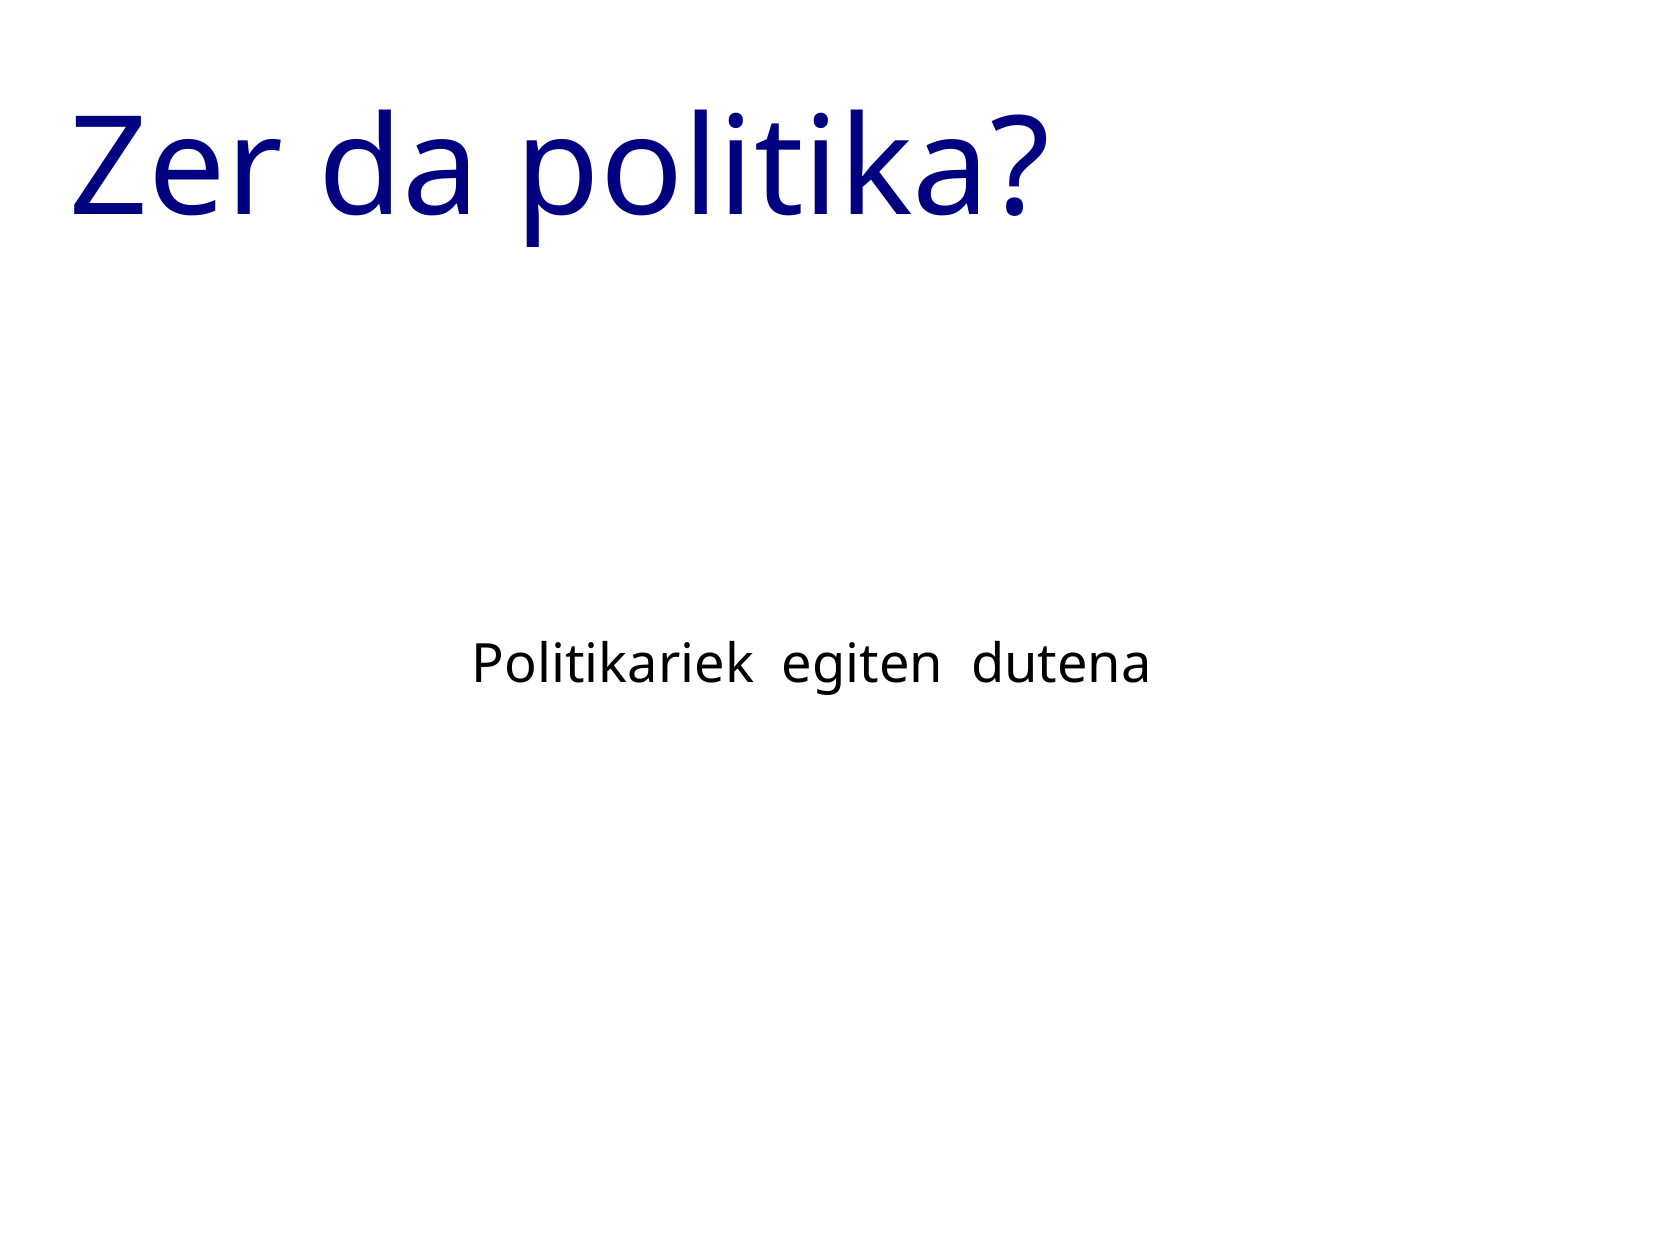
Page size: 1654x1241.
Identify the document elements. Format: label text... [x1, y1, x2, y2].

text_box Politikariek egiten dutena [0, 617, 1625, 703]
text_box Zer da politika? [55, 59, 1260, 237]
